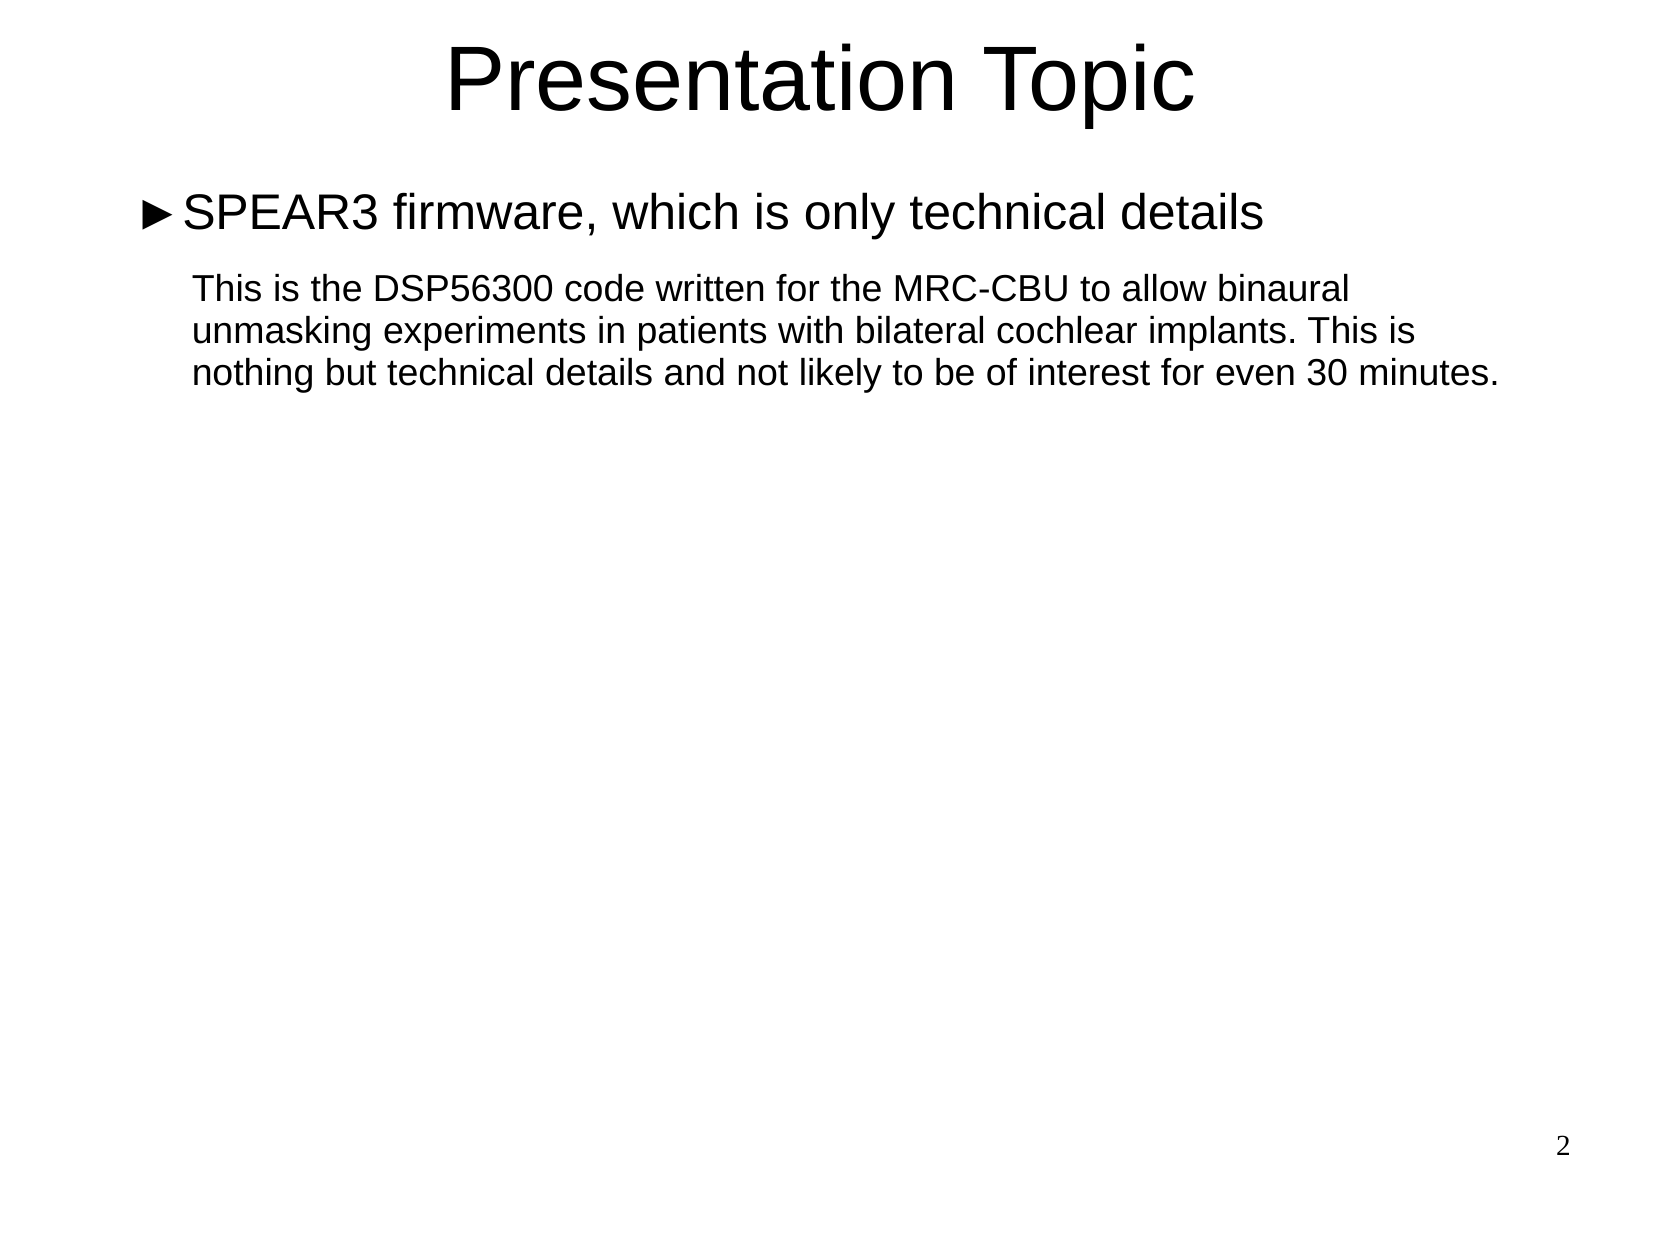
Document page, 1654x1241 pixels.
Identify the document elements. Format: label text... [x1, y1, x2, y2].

text_box This is the DSP56300 code written for the MRC-CBU to allow binaural unmasking experiments in patients with bilateral cochlear implants. This is nothing but technical details and not likely to be of interest for even 30 minutes. [177, 259, 1536, 408]
title Presentation Topic [76, 9, 1565, 148]
text_box ►SPEAR3 firmware, which is only technical details [118, 177, 1477, 248]
